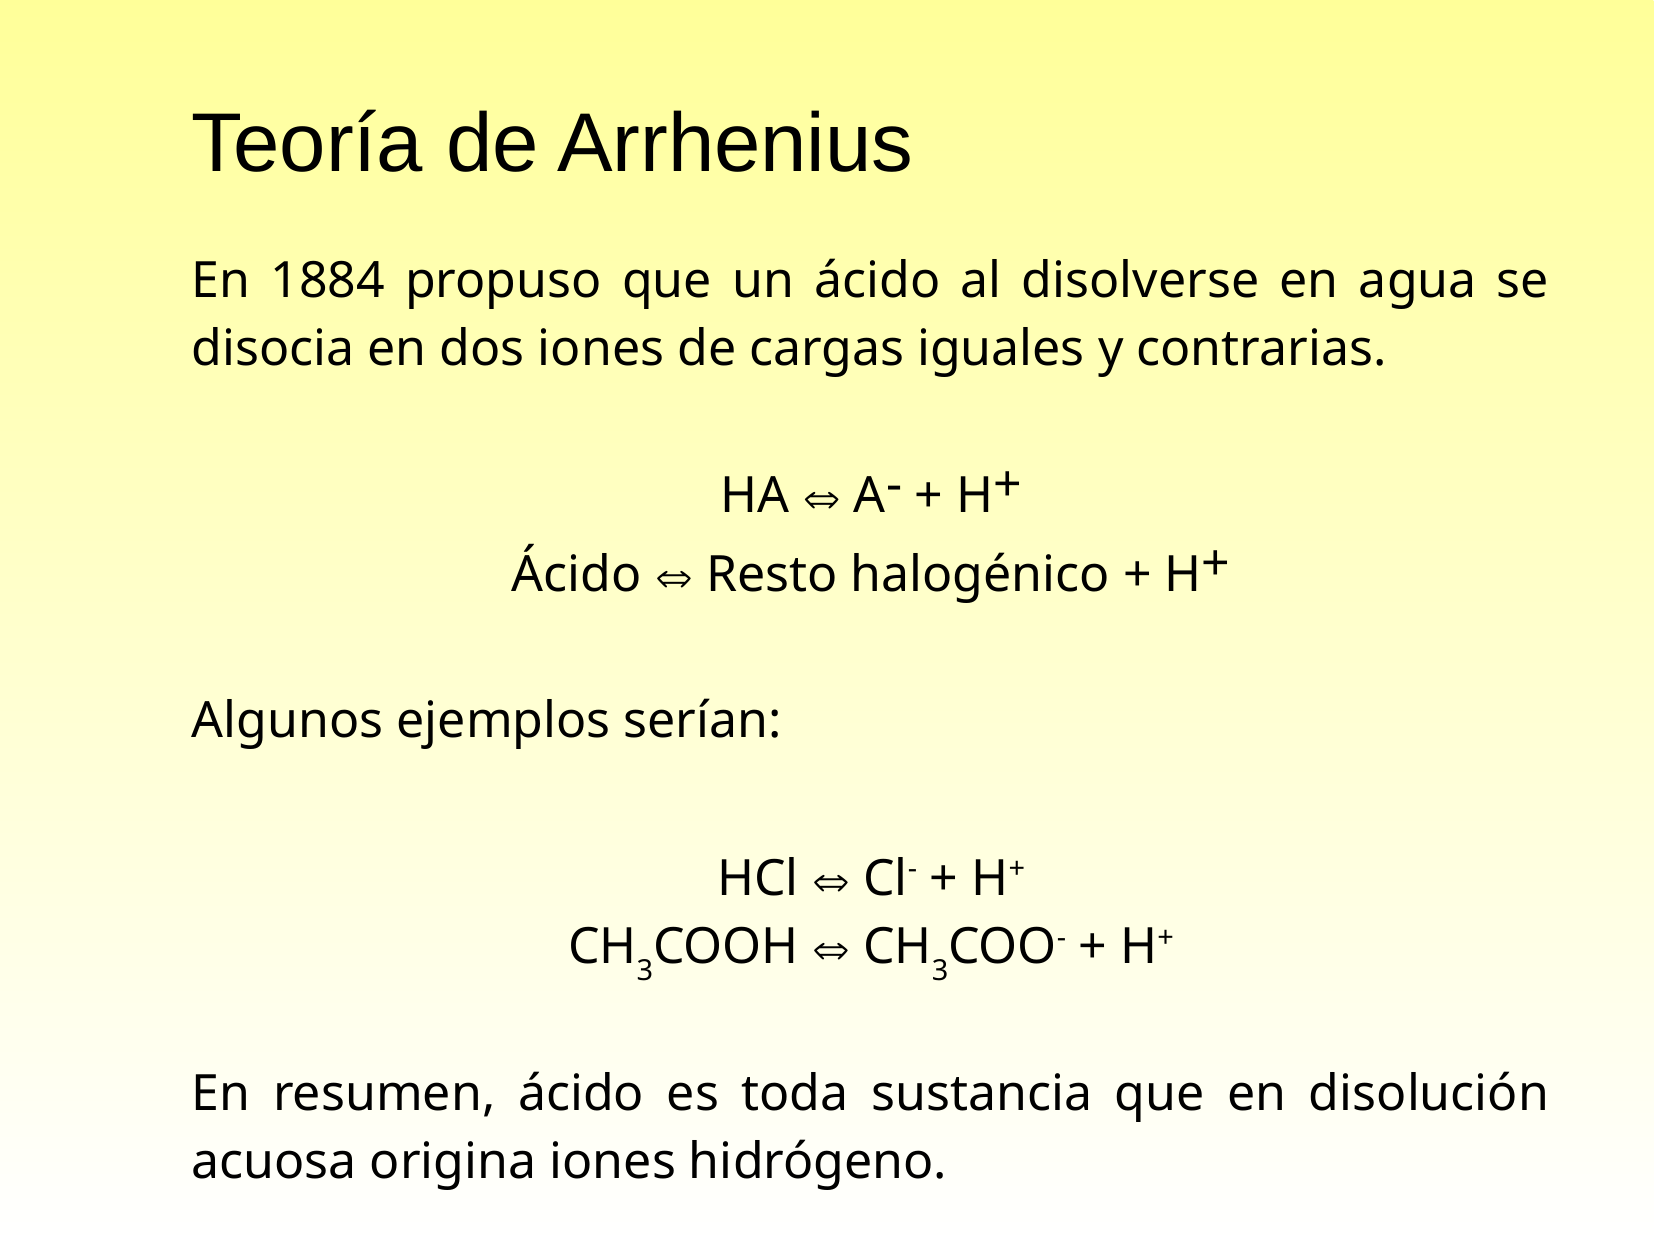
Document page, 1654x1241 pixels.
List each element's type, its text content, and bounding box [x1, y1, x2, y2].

text_box En 1884 propuso que un ácido al disolverse en agua se disocia en dos iones de cargas iguales y contrarias. HA  A- + H+ Ácido  Resto halogénico + H+ Algunos ejemplos serían: HCl  Cl- + H+ CH3COOH  CH3COO- + H+ En resumen, ácido es toda sustancia que en disolución acuosa origina iones hidrógeno. [177, 236, 1565, 1079]
text_box Teoría de Arrhenius [177, 88, 1359, 197]
